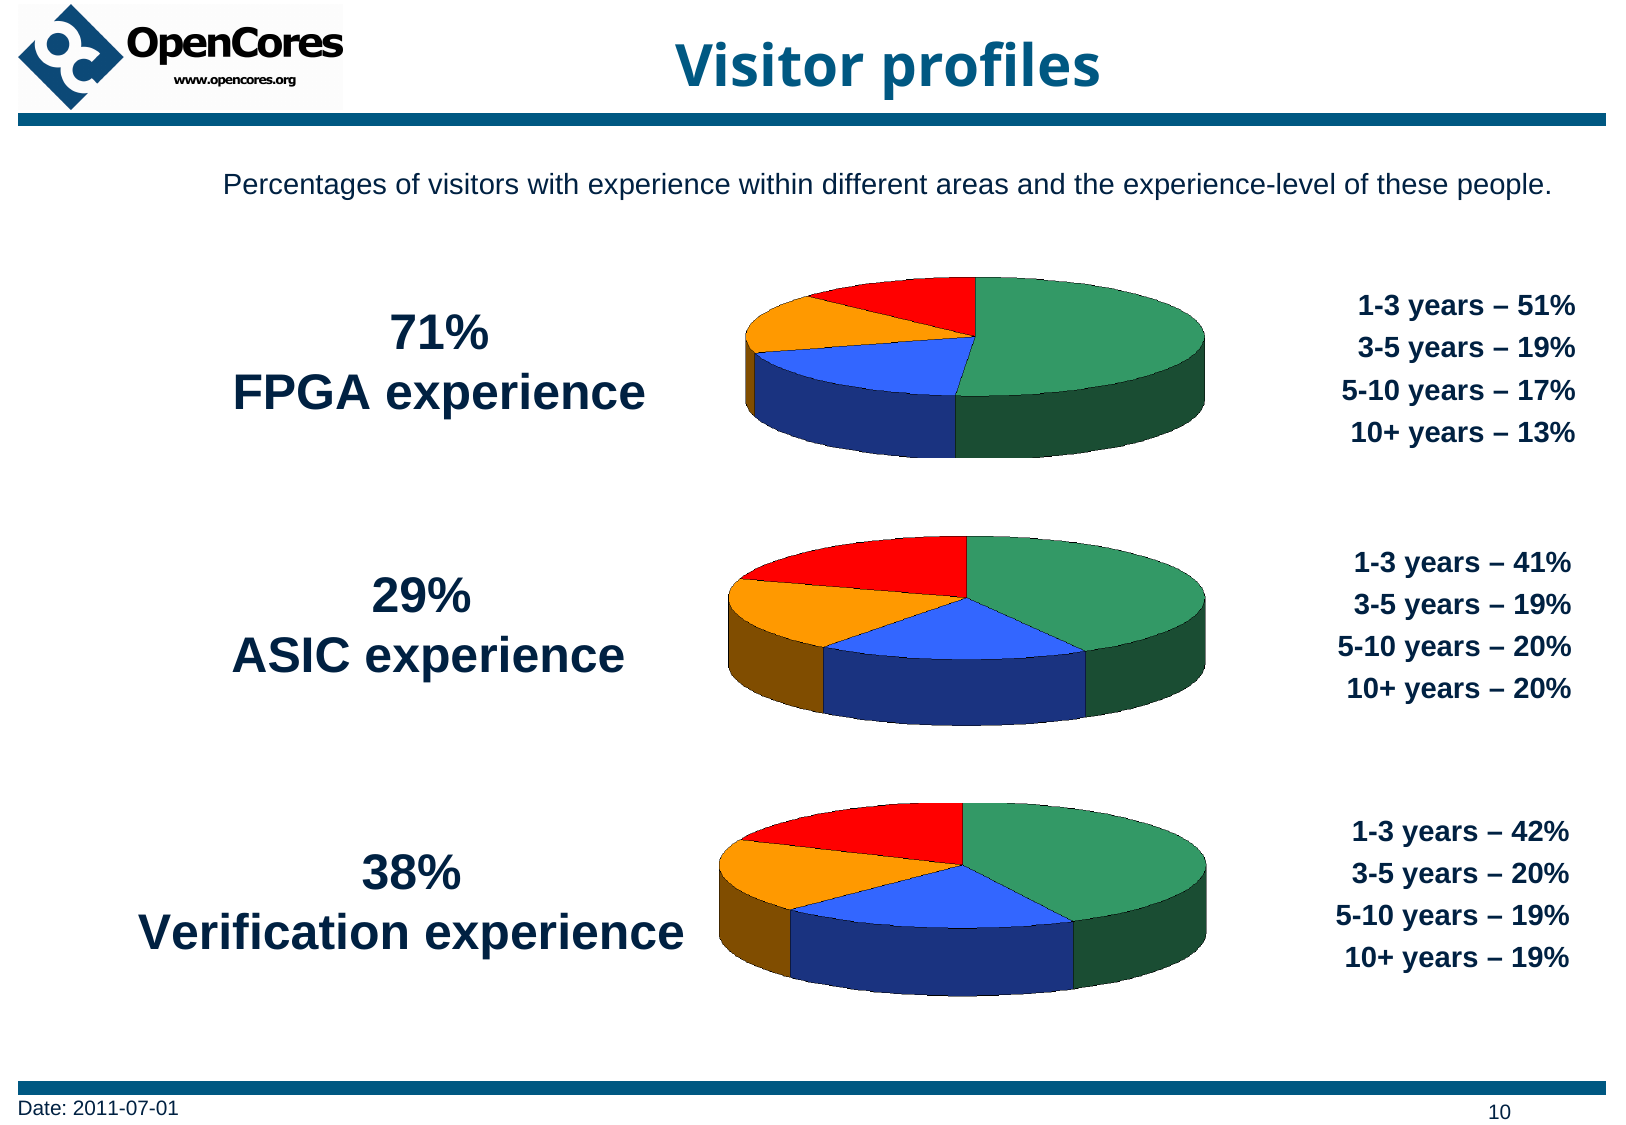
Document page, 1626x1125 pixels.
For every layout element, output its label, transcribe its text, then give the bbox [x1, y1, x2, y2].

text_box 1-3 years – 42% 3-5 years – 20% 5-10 years – 19% 10+ years – 19% [1227, 804, 1585, 982]
picture [676, 209, 1249, 1075]
text_box 1-3 years – 51% 3-5 years – 19% 5-10 years – 17% 10+ years – 13% [1245, 278, 1591, 457]
title Visitor profiles [364, 20, 1427, 106]
text_box 29% ASIC experience [216, 554, 641, 691]
text_box 38% Verification experience [123, 831, 701, 968]
text_box Percentages of visitors with experience within different areas and the experience-level of these people. [208, 158, 1576, 209]
text_box 1-3 years – 41% 3-5 years – 19% 5-10 years – 20% 10+ years – 20% [1247, 535, 1587, 713]
text_box 71% FPGA experience [217, 291, 662, 428]
picture [18, 4, 343, 110]
